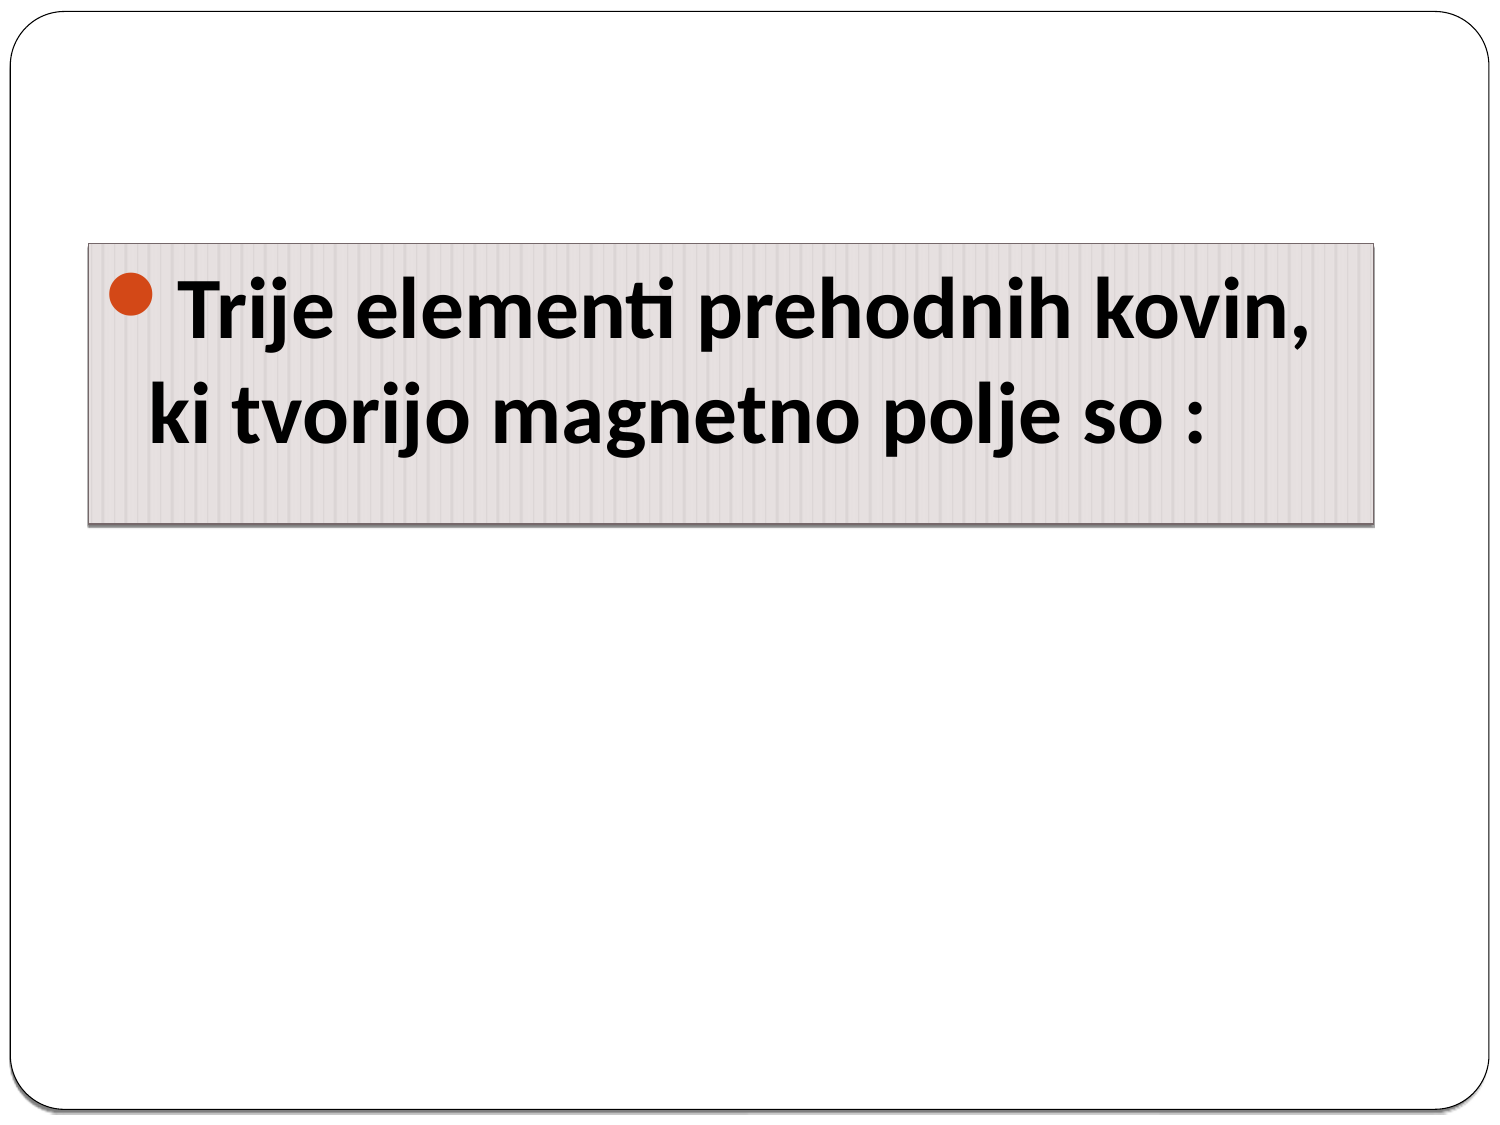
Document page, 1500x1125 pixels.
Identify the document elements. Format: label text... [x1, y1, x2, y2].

list Trije elementi prehodnih kovin, ki tvorijo magnetno polje so : [88, 243, 1374, 525]
